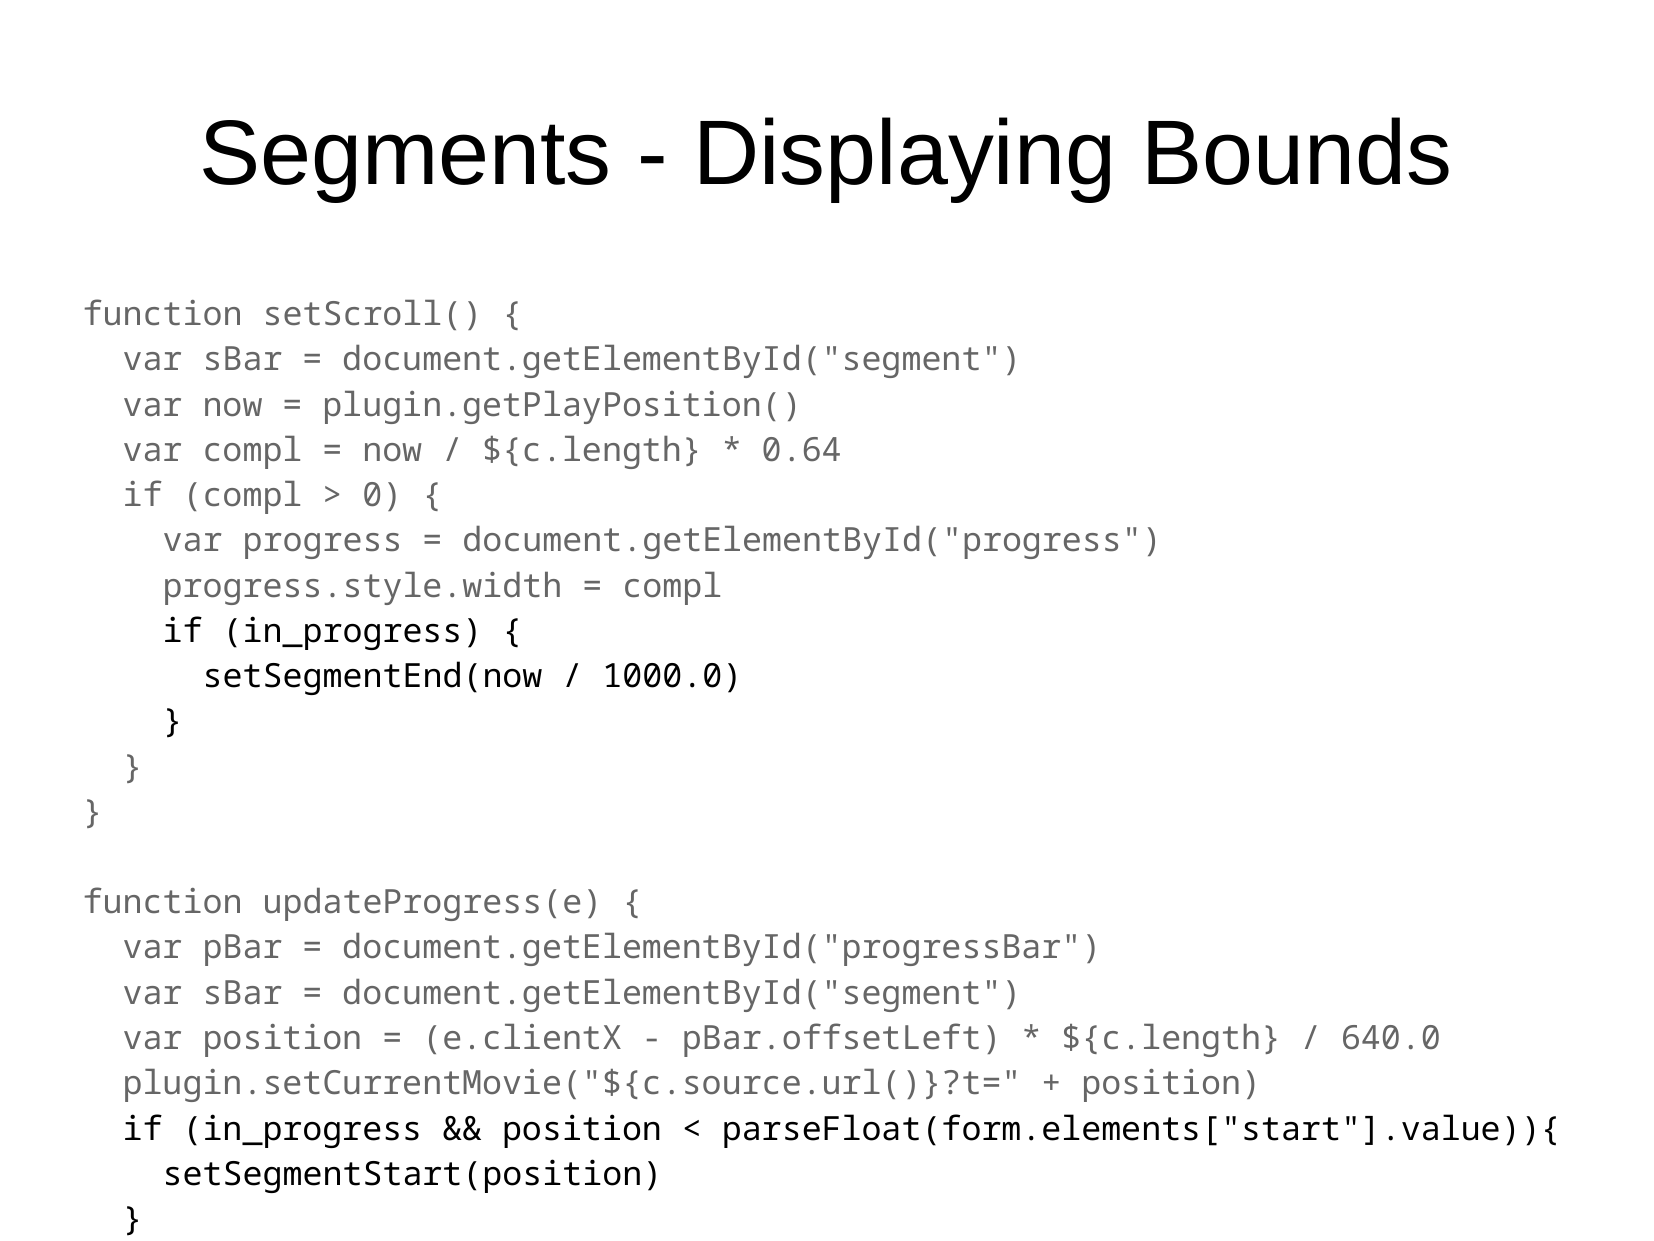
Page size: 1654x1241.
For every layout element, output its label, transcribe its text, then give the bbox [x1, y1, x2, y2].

list function setScroll() { var sBar = document.getElementById("segment") var now = plugin.getPlayPosition() var compl = now / ${c.length} * 0.64 if (compl > 0) { var progress = document.getElementById("progress") progress.style.width = compl if (in_progress) { setSegmentEnd(now / 1000.0) } } } function updateProgress(e) { var pBar = document.getElementById("progressBar") var sBar = document.getElementById("segment") var position = (e.clientX - pBar.offsetLeft) * ${c.length} / 640.0 plugin.setCurrentMovie("${c.source.url()}?t=" + position) if (in_progress && position < parseFloat(form.elements["start"].value)){ setSegmentStart(position) } } [82, 290, 1571, 1143]
title Segments - Displaying Bounds [82, 56, 1571, 250]
